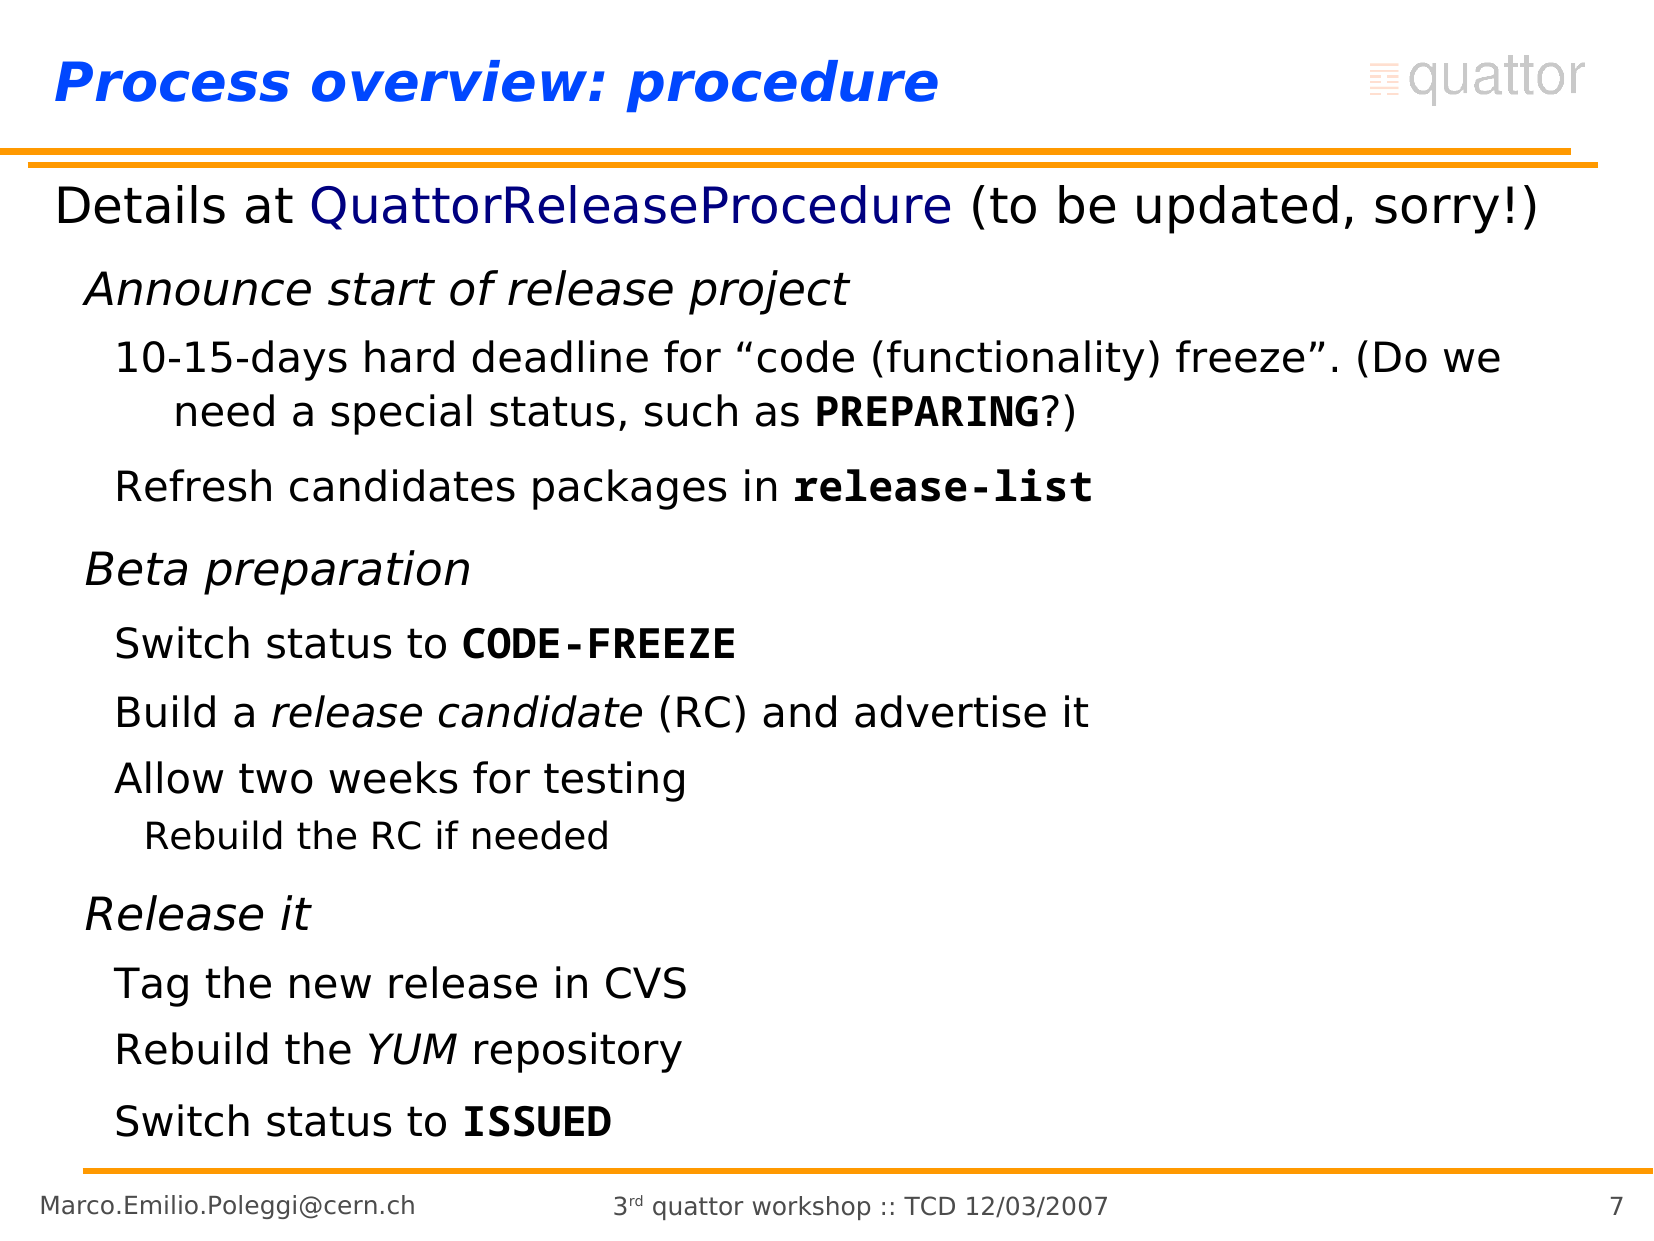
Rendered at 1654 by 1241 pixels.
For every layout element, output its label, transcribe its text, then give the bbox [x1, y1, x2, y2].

title Process overview: procedure [55, 48, 1241, 116]
text_box Details at QuattorReleaseProcedure (to be updated, sorry!) [39, 169, 1576, 243]
list Announce start of release project 10-15-days hard deadline for “code (functionality) freeze”. (Do we need a special status, such as PREPARING?) Refresh candidates packages in release-list Beta preparation Switch status to CODE-FREEZE Build a release candidate (RC) and advertise it Allow two weeks for testing Rebuild the RC if needed Release it Tag the new release in CVS Rebuild the YUM repository Switch status to ISSUED [55, 262, 1582, 1128]
